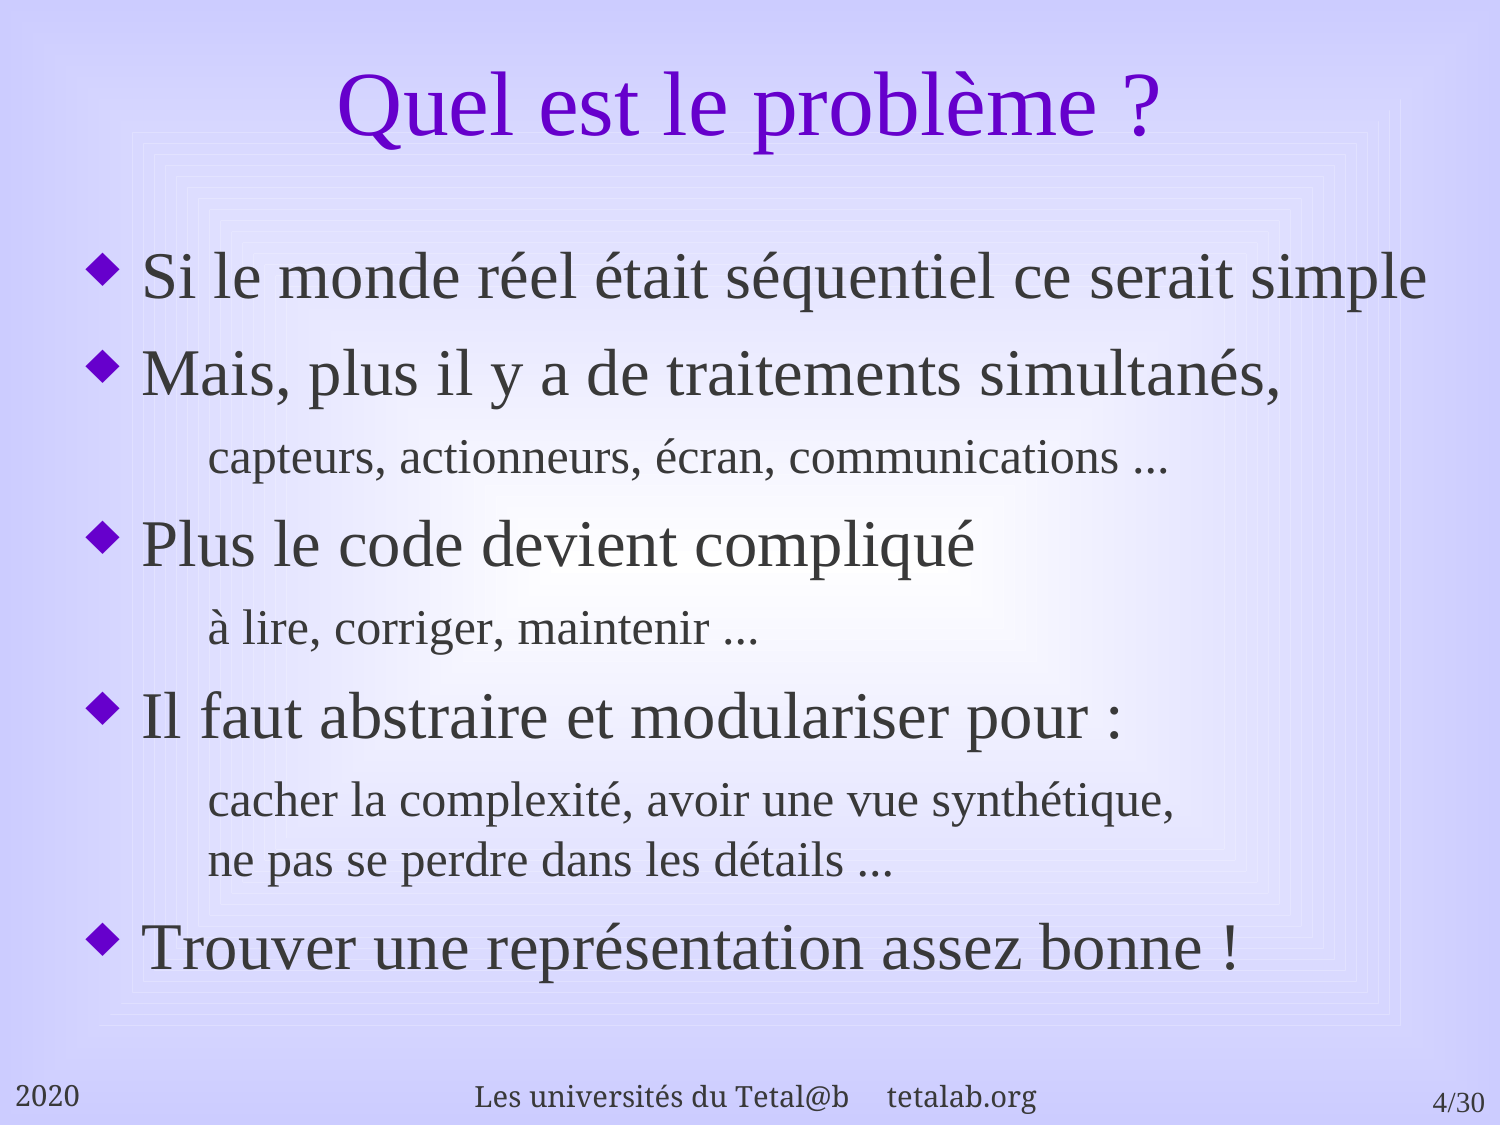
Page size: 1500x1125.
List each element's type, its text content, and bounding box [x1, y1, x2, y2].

list Si le monde réel était séquentiel ce serait simple Mais, plus il y a de traitements simultanés, capteurs, actionneurs, écran, communications ... Plus le code devient compliqué à lire, corriger, maintenir ... Il faut abstraire et modulariser pour : cacher la complexité, avoir une vue synthétique, ne pas se perdre dans les détails ... Trouver une représentation assez bonne ! [70, 224, 1453, 1016]
title Quel est le problème ? [0, 0, 1500, 198]
